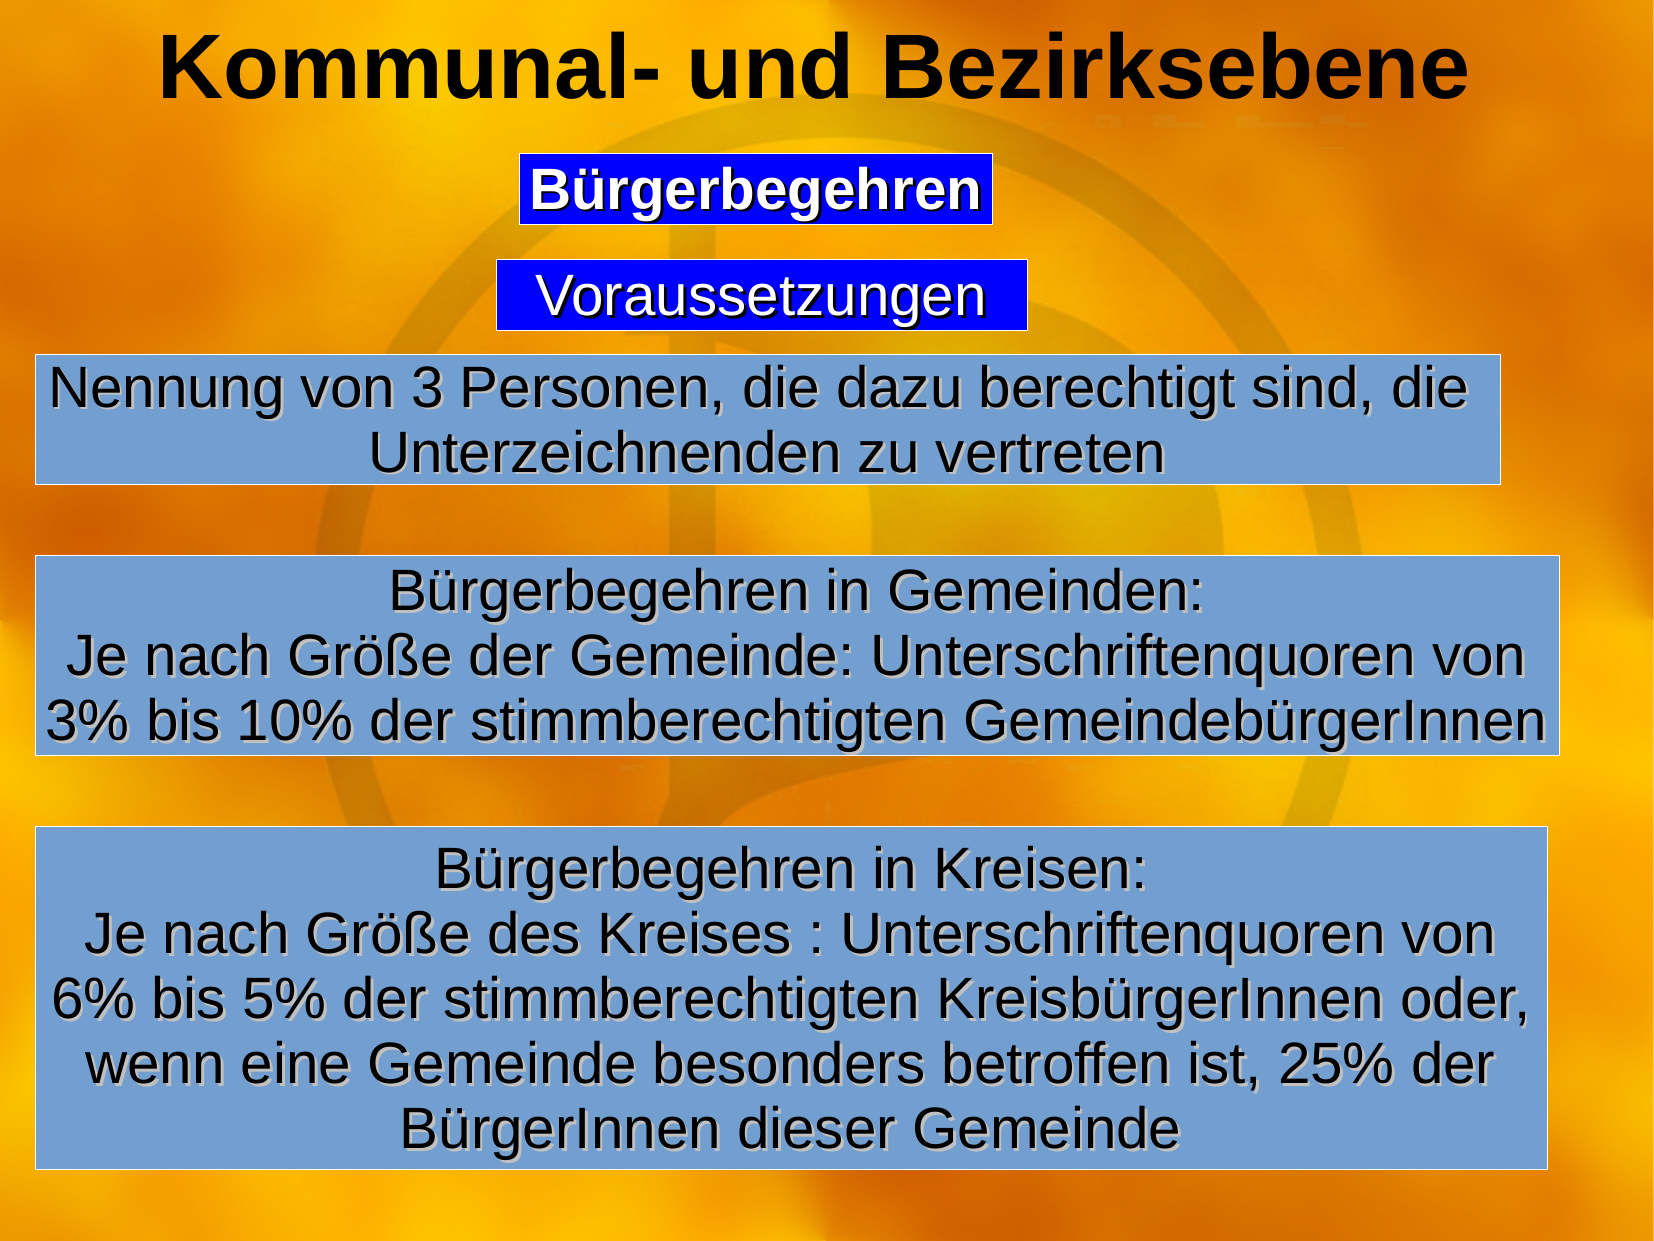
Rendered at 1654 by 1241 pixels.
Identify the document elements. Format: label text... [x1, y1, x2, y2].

text_box Bürgerbegehren [519, 153, 993, 225]
text_box Voraussetzungen [496, 259, 1028, 331]
text_box Nennung von 3 Personen, die dazu berechtigt sind, die Unterzeichnenden zu vertreten [35, 354, 1501, 485]
text_box Bürgerbegehren in Gemeinden: Je nach Größe der Gemeinde: Unterschriftenquoren von 3% bis 10% der stimmberechtigten GemeindebürgerInnen [35, 555, 1560, 756]
picture [0, 0, 1654, 1241]
text_box Bürgerbegehren in Kreisen: Je nach Größe des Kreises : Unterschriftenquoren von 6% bis 5% der stimmberechtigten KreisbürgerInnen oder, wenn eine Gemeinde besonders betroffen ist, 25% der BürgerInnen dieser Gemeinde [35, 826, 1548, 1170]
title Kommunal- und Bezirksebene [59, 15, 1571, 119]
